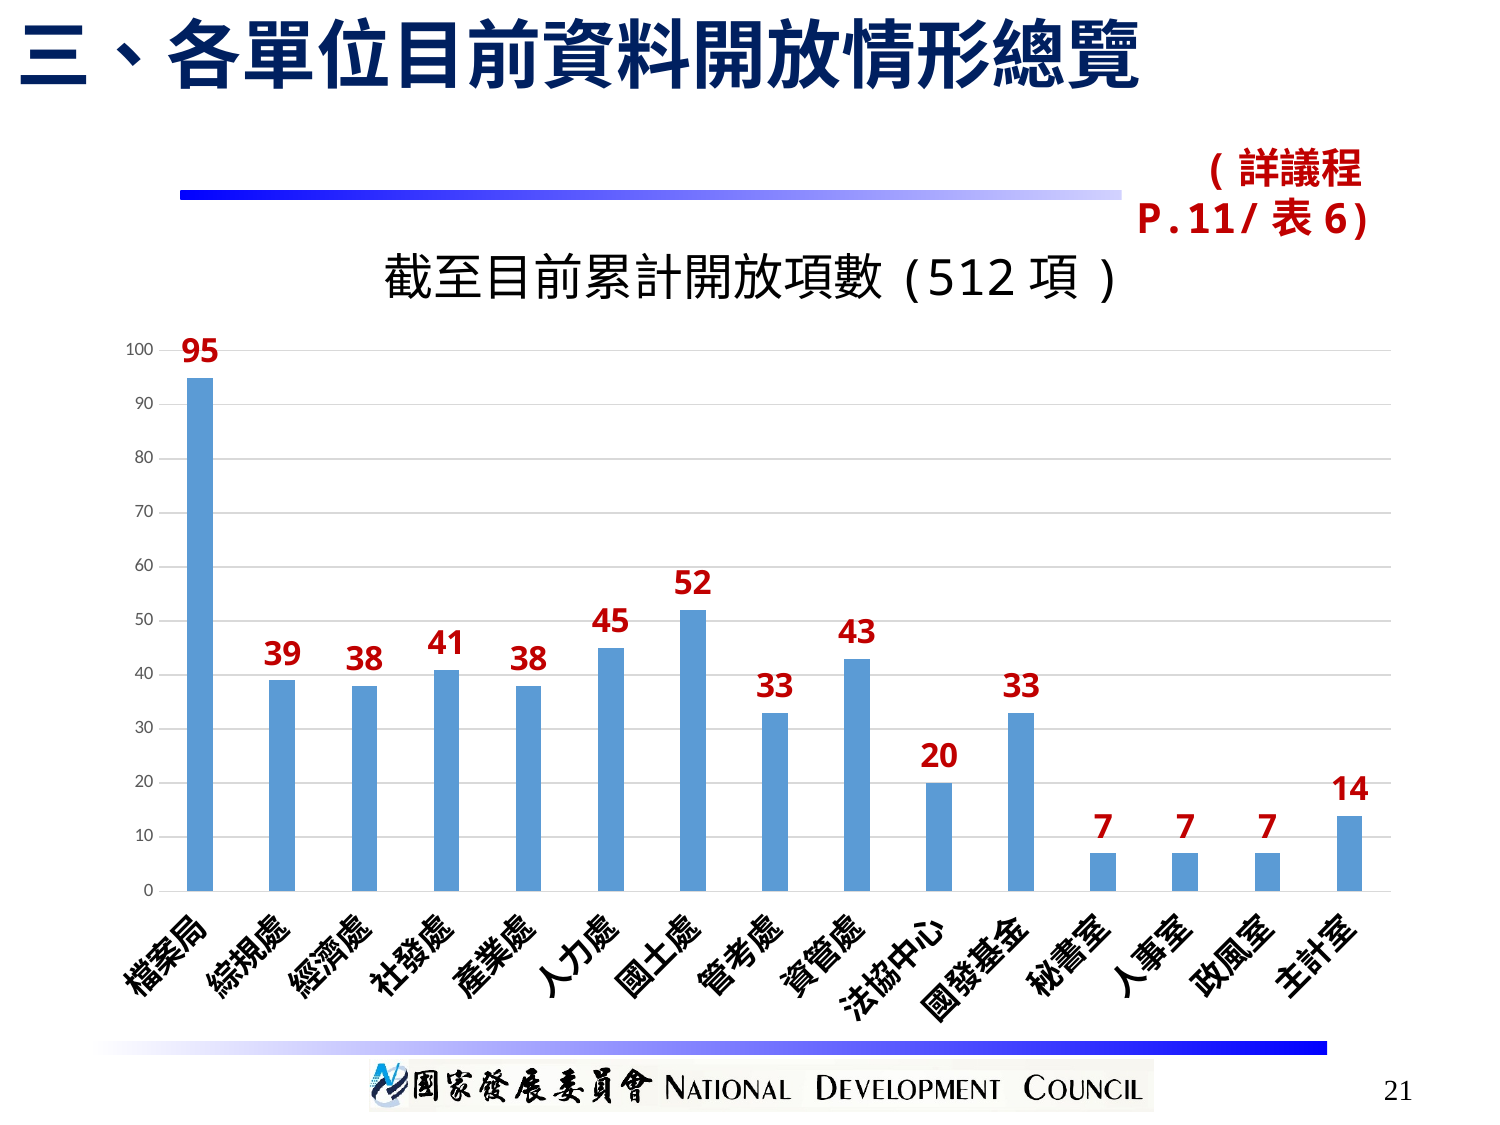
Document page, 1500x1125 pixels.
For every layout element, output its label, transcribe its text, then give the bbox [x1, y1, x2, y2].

text_box (詳議程P.11/表6) [1121, 133, 1497, 203]
text_box 21 [1368, 1063, 1485, 1100]
title 三、各單位目前資料開放情形總覽 [1, 0, 1500, 126]
chart [88, 202, 1418, 1047]
